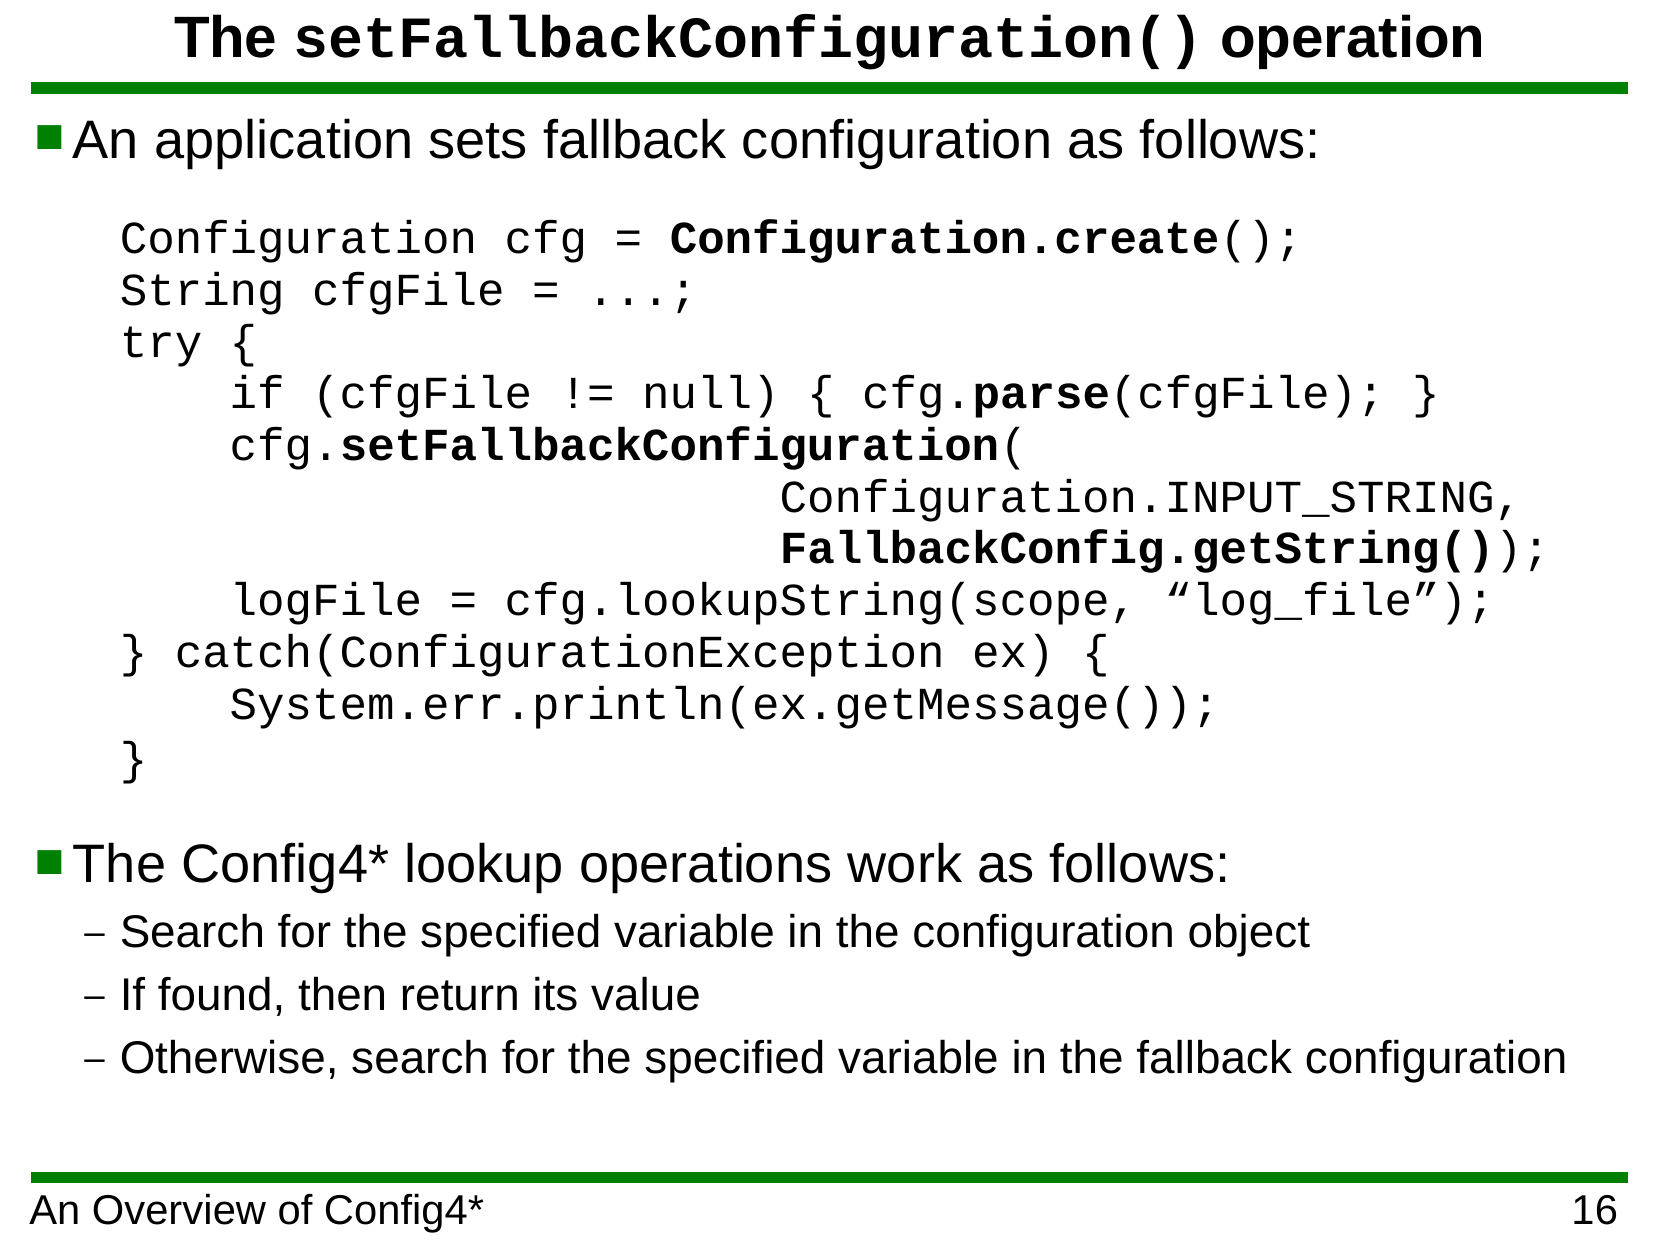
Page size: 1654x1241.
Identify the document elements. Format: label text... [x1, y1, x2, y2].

list An application sets fallback configuration as follows: Configuration cfg = Configuration.create(); String cfgFile = ...; try { if (cfgFile != null) { cfg.parse(cfgFile); } cfg.setFallbackConfiguration( Configuration.INPUT_STRING, FallbackConfig.getString()); logFile = cfg.lookupString(scope, “log_file”); } catch(ConfigurationException ex) { System.err.println(ex.getMessage()); } The Config4* lookup operations work as follows: Search for the specified variable in the configuration object If found, then return its value Otherwise, search for the specified variable in the fallback configuration [31, 109, 1629, 1146]
title The setFallbackConfiguration() operation [31, 4, 1629, 75]
